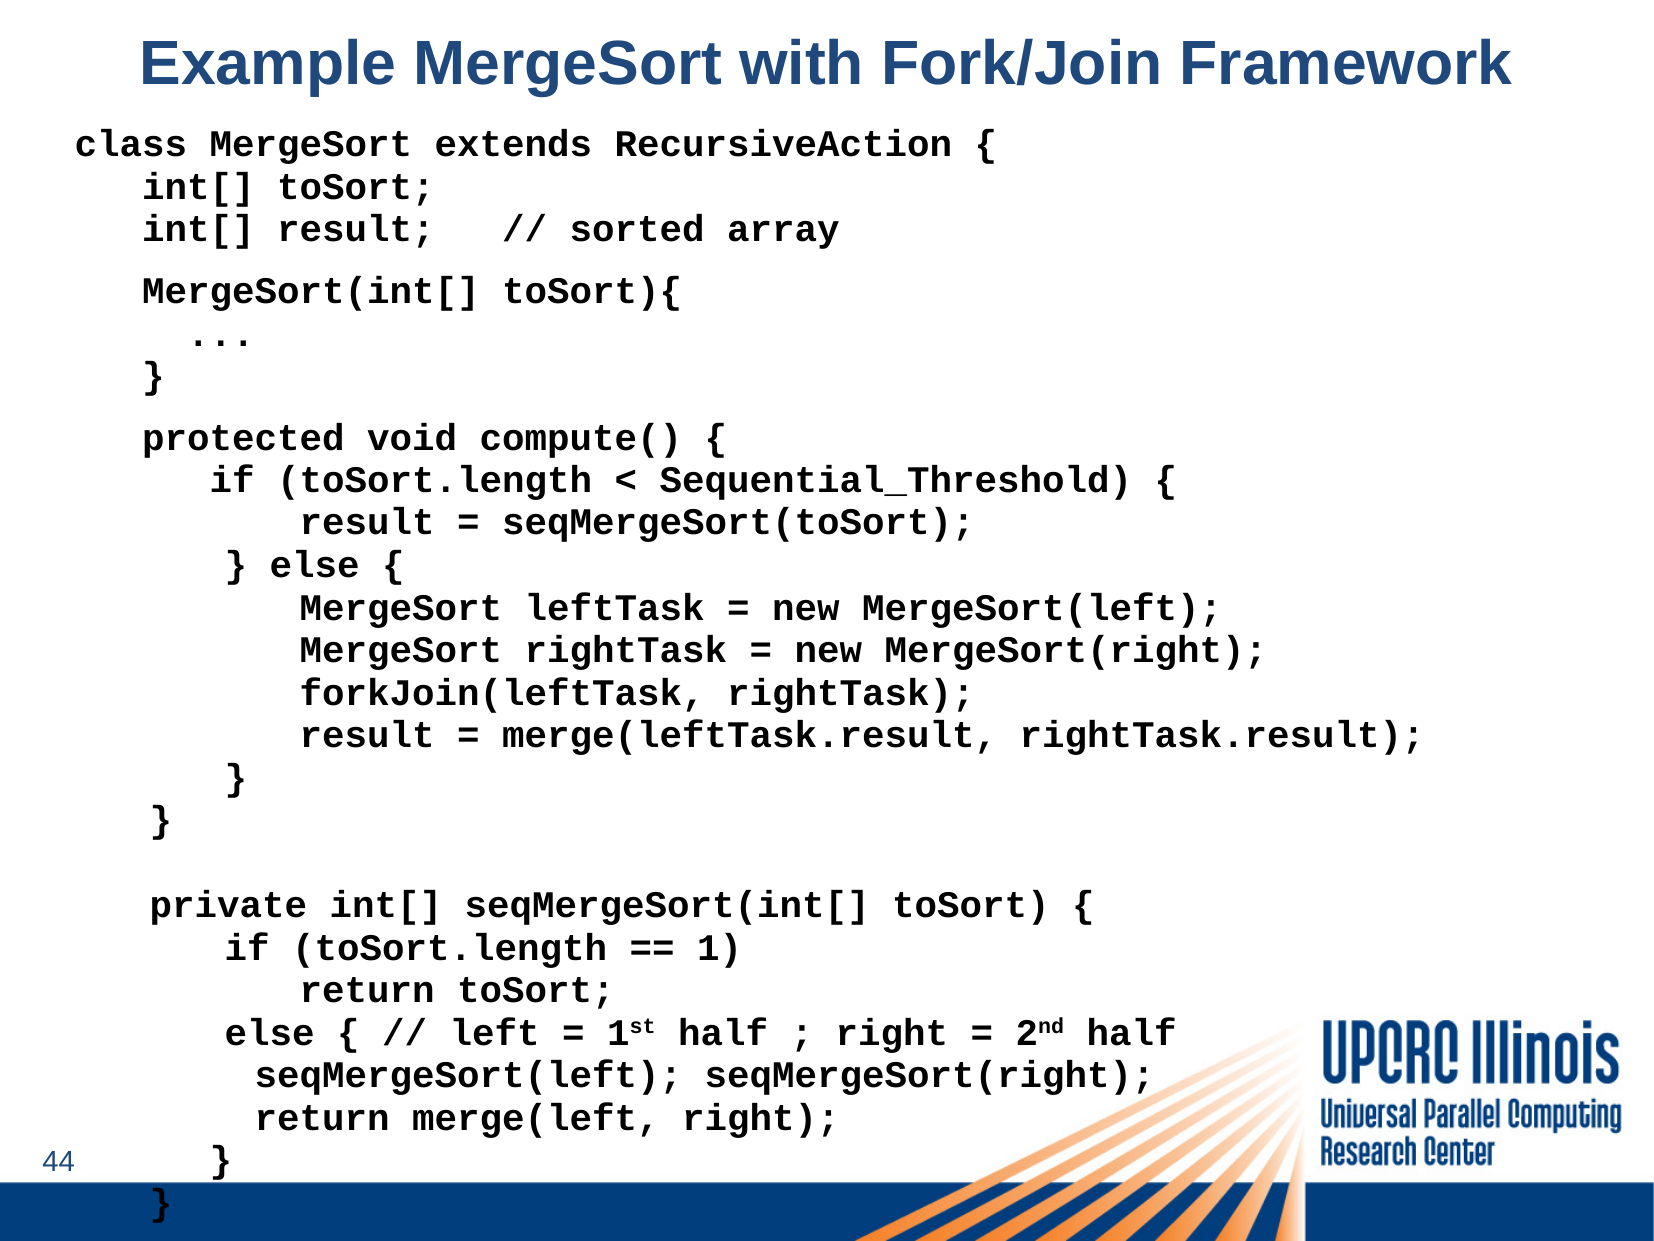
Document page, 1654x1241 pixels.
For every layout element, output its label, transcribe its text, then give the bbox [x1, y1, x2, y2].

text_box class MergeSort extends RecursiveAction { int[] toSort; int[] result; // sorted array MergeSort(int[] toSort){ ... } protected void compute() { if (toSort.length < Sequential_Threshold) { result = seqMergeSort(toSort); } else { MergeSort leftTask = new MergeSort(left); MergeSort rightTask = new MergeSort(right); forkJoin(leftTask, rightTask); result = merge(leftTask.result, rightTask.result); } } private int[] seqMergeSort(int[] toSort) { if (toSort.length == 1) return toSort; else { // left = 1st half ; right = 2nd half seqMergeSort(left); seqMergeSort(right); return merge(left, right); } } [59, 118, 1440, 1237]
title Example MergeSort with Fork/Join Framework [82, 0, 1571, 204]
picture [0, 1005, 1654, 1241]
